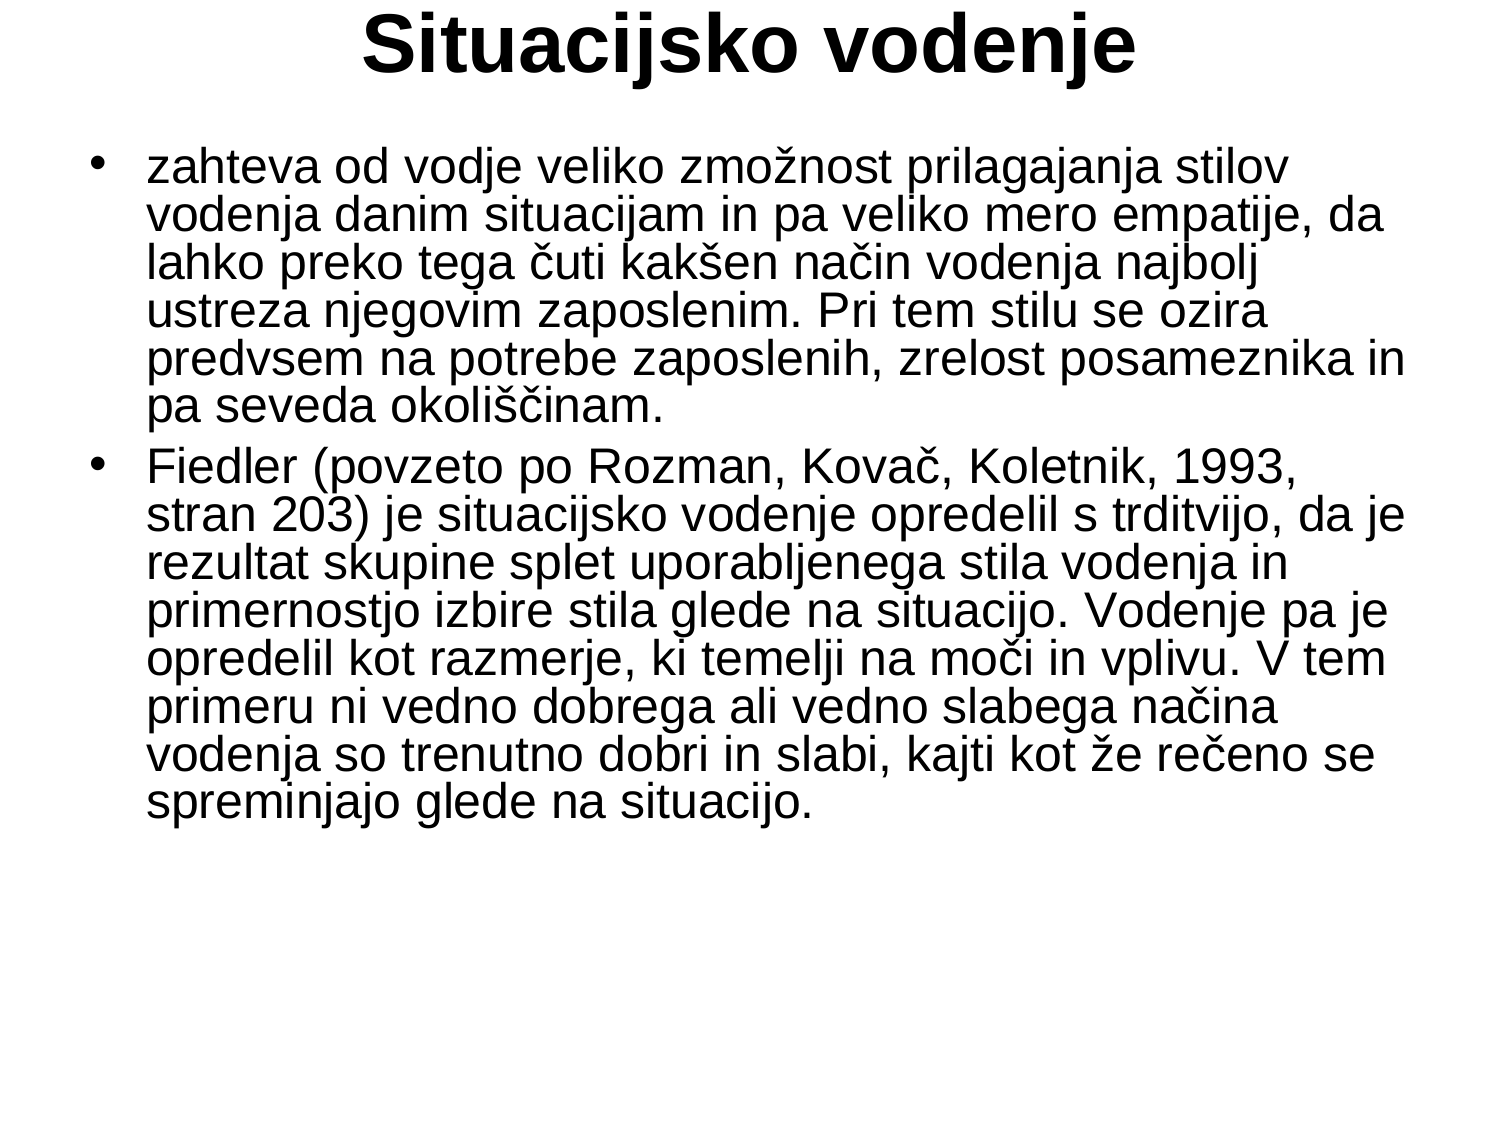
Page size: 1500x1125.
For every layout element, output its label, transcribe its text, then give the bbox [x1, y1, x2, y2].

list zahteva od vodje veliko zmožnost prilagajanja stilov vodenja danim situacijam in pa veliko mero empatije, da lahko preko tega čuti kakšen način vodenja najbolj ustreza njegovim zaposlenim. Pri tem stilu se ozira predvsem na potrebe zaposlenih, zrelost posameznika in pa seveda okoliščinam. Fiedler (povzeto po Rozman, Kovač, Koletnik, 1993, stran 203) je situacijsko vodenje opredelil s trditvijo, da je rezultat skupine splet uporabljenega stila vodenja in primernostjo izbire stila glede na situacijo. Vodenje pa je opredelil kot razmerje, ki temelji na moči in vplivu. V tem primeru ni vedno dobrega ali vedno slabega načina vodenja so trenutno dobri in slabi, kajti kot že rečeno se spreminjajo glede na situacijo. [75, 137, 1426, 1005]
title Situacijsko vodenje [75, 0, 1426, 137]
